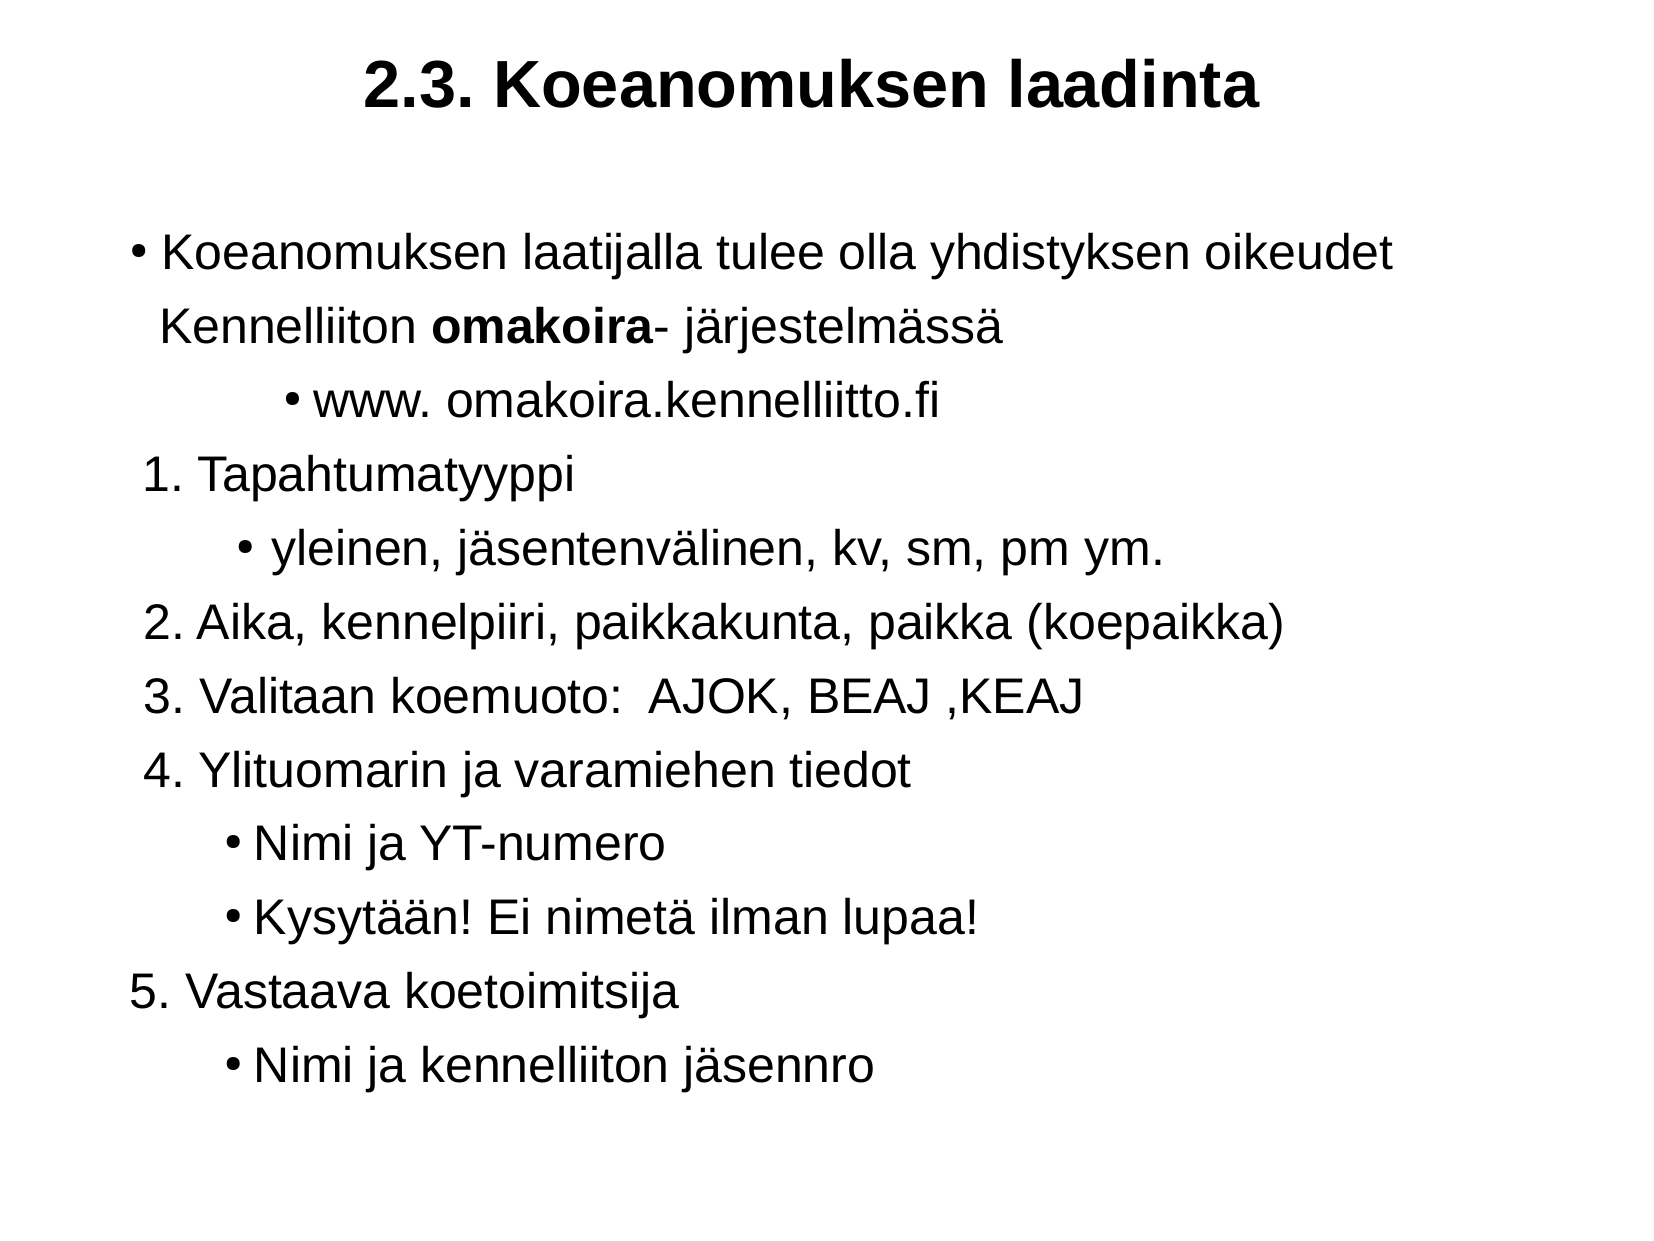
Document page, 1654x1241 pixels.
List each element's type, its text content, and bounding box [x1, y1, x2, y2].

subtitle Koeanomuksen laatijalla tulee olla yhdistyksen oikeudet Kennelliiton omakoira- järjestelmässä www. omakoira.kennelliitto.fi 1. Tapahtumatyyppi yleinen, jäsentenvälinen, kv, sm, pm ym. 2. Aika, kennelpiiri, paikkakunta, paikka (koepaikka) 3. Valitaan koemuoto: AJOK, BEAJ ,KEAJ 4. Ylituomarin ja varamiehen tiedot Nimi ja YT-numero Kysytään! Ei nimetä ilman lupaa! 5. Vastaava koetoimitsija Nimi ja kennelliiton jäsennro [129, 186, 1583, 1131]
title 2.3. Koeanomuksen laadinta [118, 47, 1506, 123]
